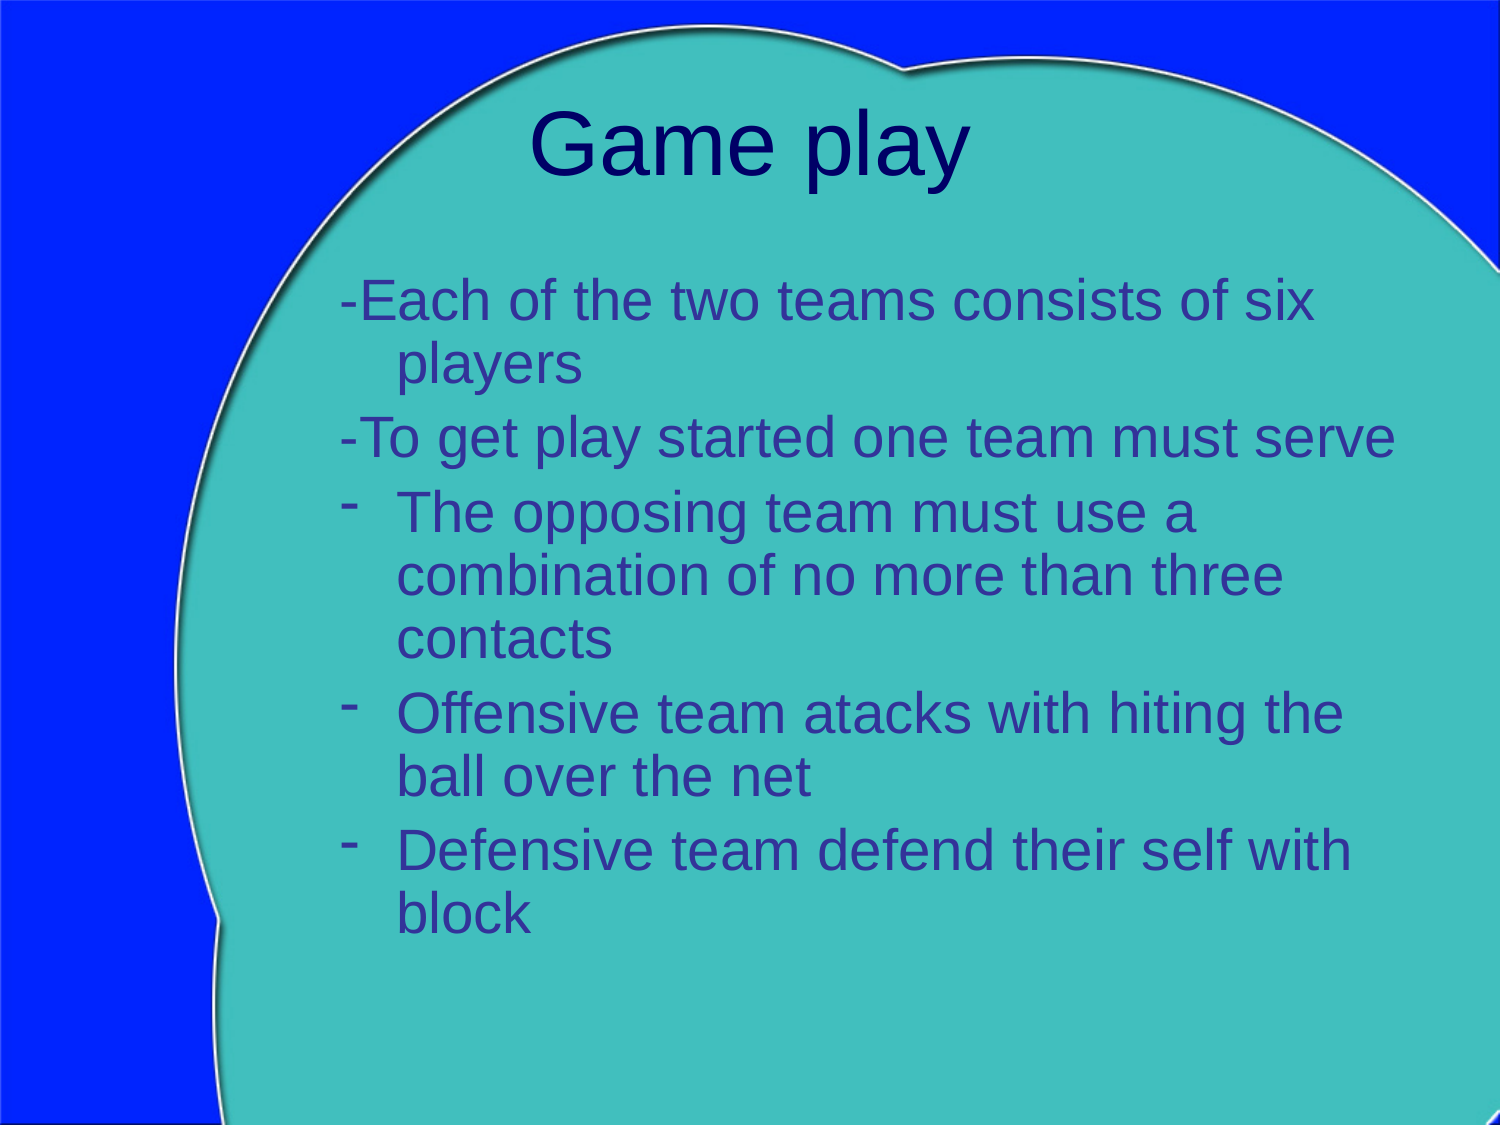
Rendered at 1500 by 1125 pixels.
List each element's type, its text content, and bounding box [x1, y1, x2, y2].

list -Each of the two teams consists of six players -To get play started one team must serve The opposing team must use a combination of no more than three contacts Offensive team atacks with hiting the ball over the net Defensive team defend their self with block [324, 262, 1425, 1005]
title Game play [75, 45, 1425, 233]
picture [0, 0, 1500, 1125]
